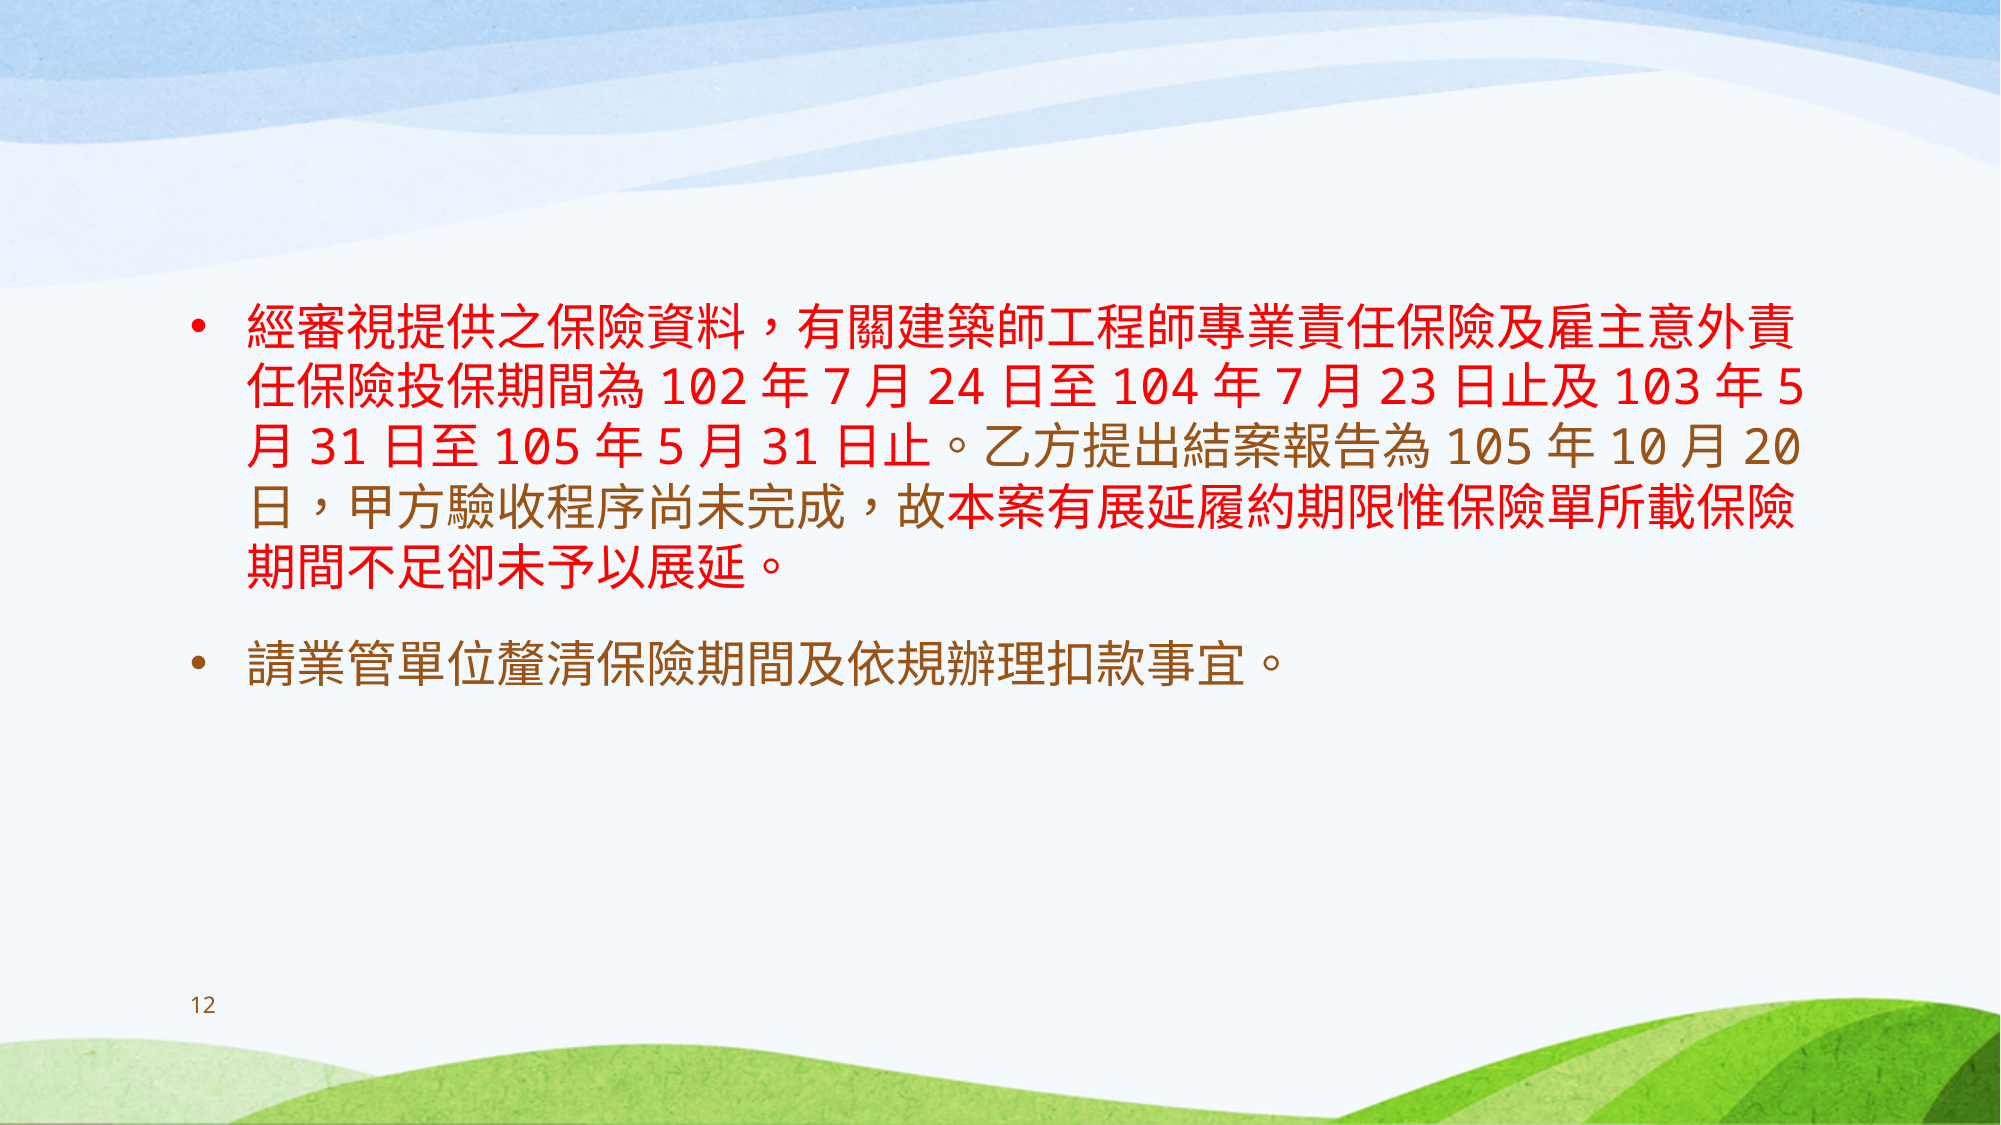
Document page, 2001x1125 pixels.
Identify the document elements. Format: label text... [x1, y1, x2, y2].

picture [0, 0, 2001, 1125]
list 經審視提供之保險資料，有關建築師工程師專業責任保險及雇主意外責任保險投保期間為102年7月24日至104年7月23日止及103年5月31日至105年5月31日止。乙方提出結案報告為105年10月20日，甲方驗收程序尚未完成，故本案有展延履約期限惟保險單所載保險期間不足卻未予以展延。 請業管單位釐清保險期間及依規辦理扣款事宜。 [174, 287, 1825, 982]
slide_number <編號> [174, 987, 300, 1025]
